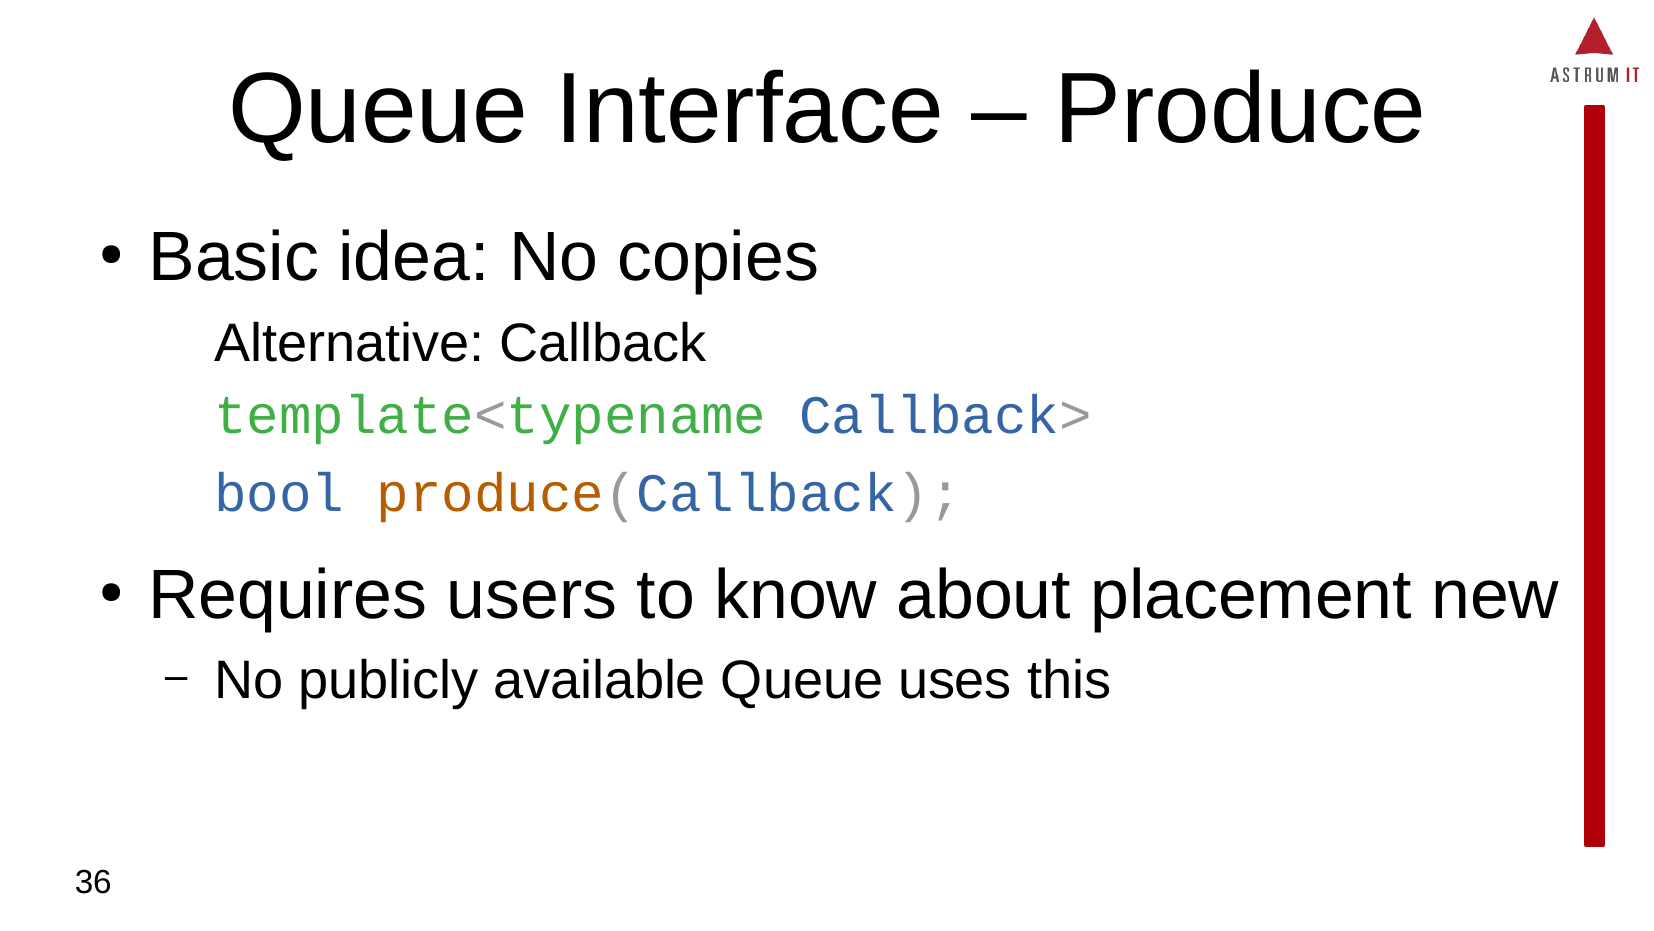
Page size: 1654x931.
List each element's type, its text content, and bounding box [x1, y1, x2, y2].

list Basic idea: No copies Alternative: Callback template<typename Callback> bool produce(Callback); Requires users to know about placement new No publicly available Queue uses this [82, 217, 1571, 757]
title Queue Interface – Produce [114, 30, 1541, 186]
picture [1550, 17, 1639, 82]
